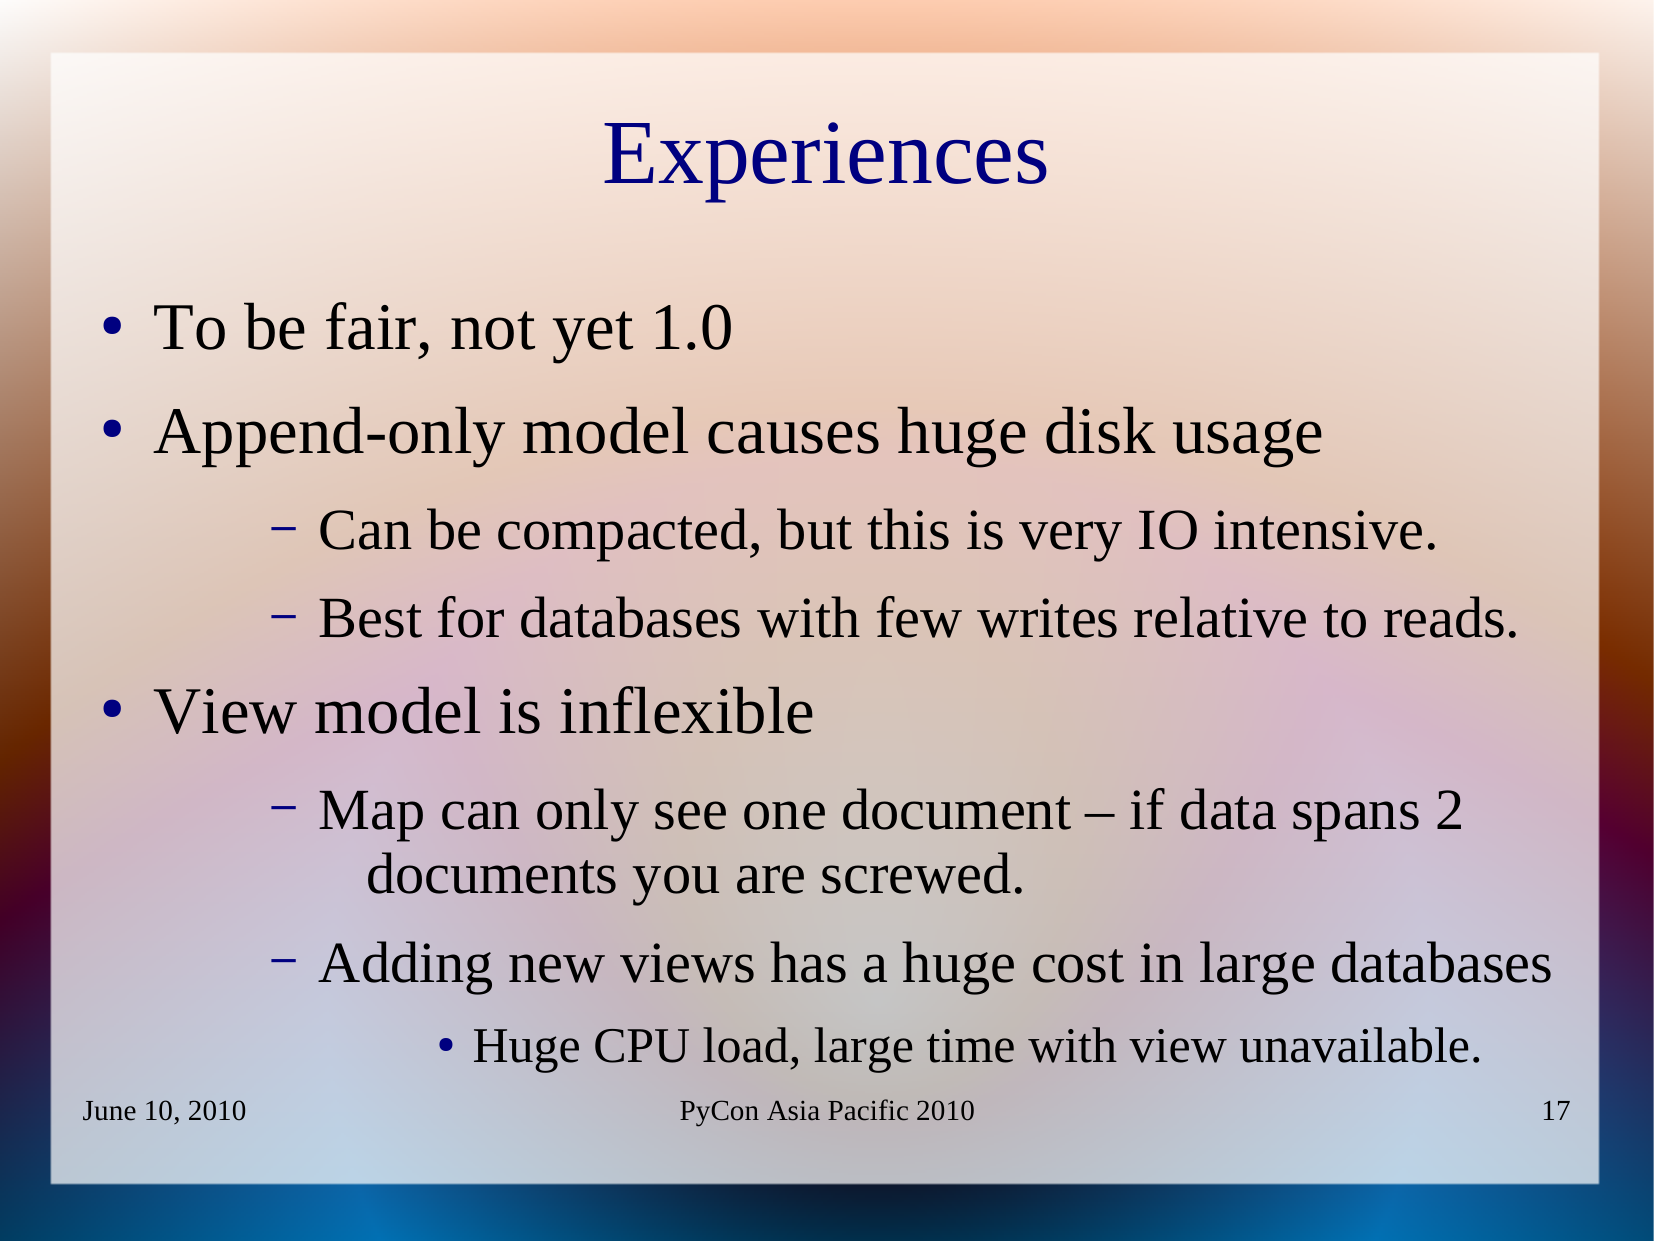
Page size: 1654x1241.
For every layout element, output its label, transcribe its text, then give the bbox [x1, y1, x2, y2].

title Experiences [82, 56, 1571, 250]
picture [0, 0, 1654, 1241]
list To be fair, not yet 1.0 Append-only model causes huge disk usage Can be compacted, but this is very IO intensive. Best for databases with few writes relative to reads. View model is inflexible Map can only see one document – if data spans 2 documents you are screwed. Adding new views has a huge cost in large databases Huge CPU load, large time with view unavailable. [82, 290, 1571, 1080]
